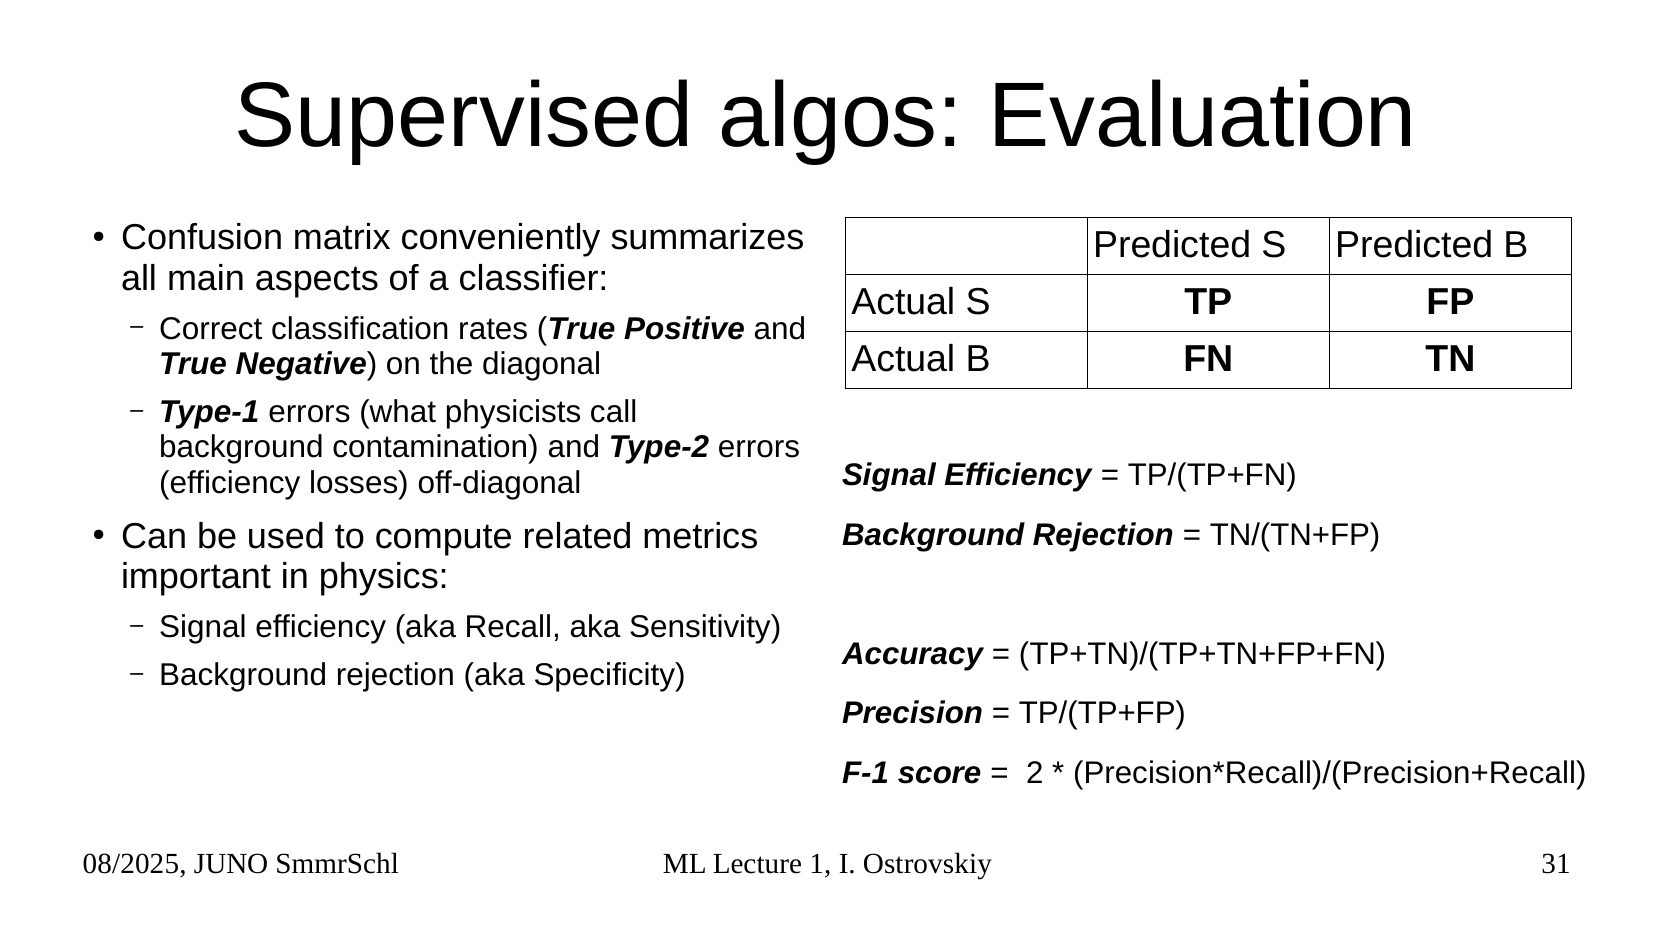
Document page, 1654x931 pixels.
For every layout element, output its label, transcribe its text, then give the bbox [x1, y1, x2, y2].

table_cell Actual B [846, 332, 1087, 388]
title Supervised algos: Evaluation [82, 37, 1571, 193]
text_box Signal Efficiency = TP/(TP+FN) Background Rejection = TN/(TN+FP) Accuracy = (TP+TN)/(TP+TN+FP+FN) Precision = TP/(TP+FP) F-1 score = 2 * (Precision*Recall)/(Precision+Recall) [827, 450, 1613, 832]
table_cell Actual S [846, 275, 1087, 331]
table_cell TN [1330, 332, 1571, 388]
table_cell FN [1088, 332, 1329, 388]
table_header [846, 218, 1087, 274]
list Confusion matrix conveniently summarizes all main aspects of a classifier: Correct classification rates (True Positive and True Negative) on the diagonal Type-1 errors (what physicists call background contamination) and Type-2 errors (efficiency losses) off-diagonal Can be used to compute related metrics important in physics: Signal efficiency (aka Recall, aka Sensitivity) Background rejection (aka Specificity) [82, 217, 809, 758]
table_cell TP [1088, 275, 1329, 331]
table_cell FP [1330, 275, 1571, 331]
table_header Predicted S [1088, 218, 1329, 274]
table_header Predicted B [1330, 218, 1571, 274]
